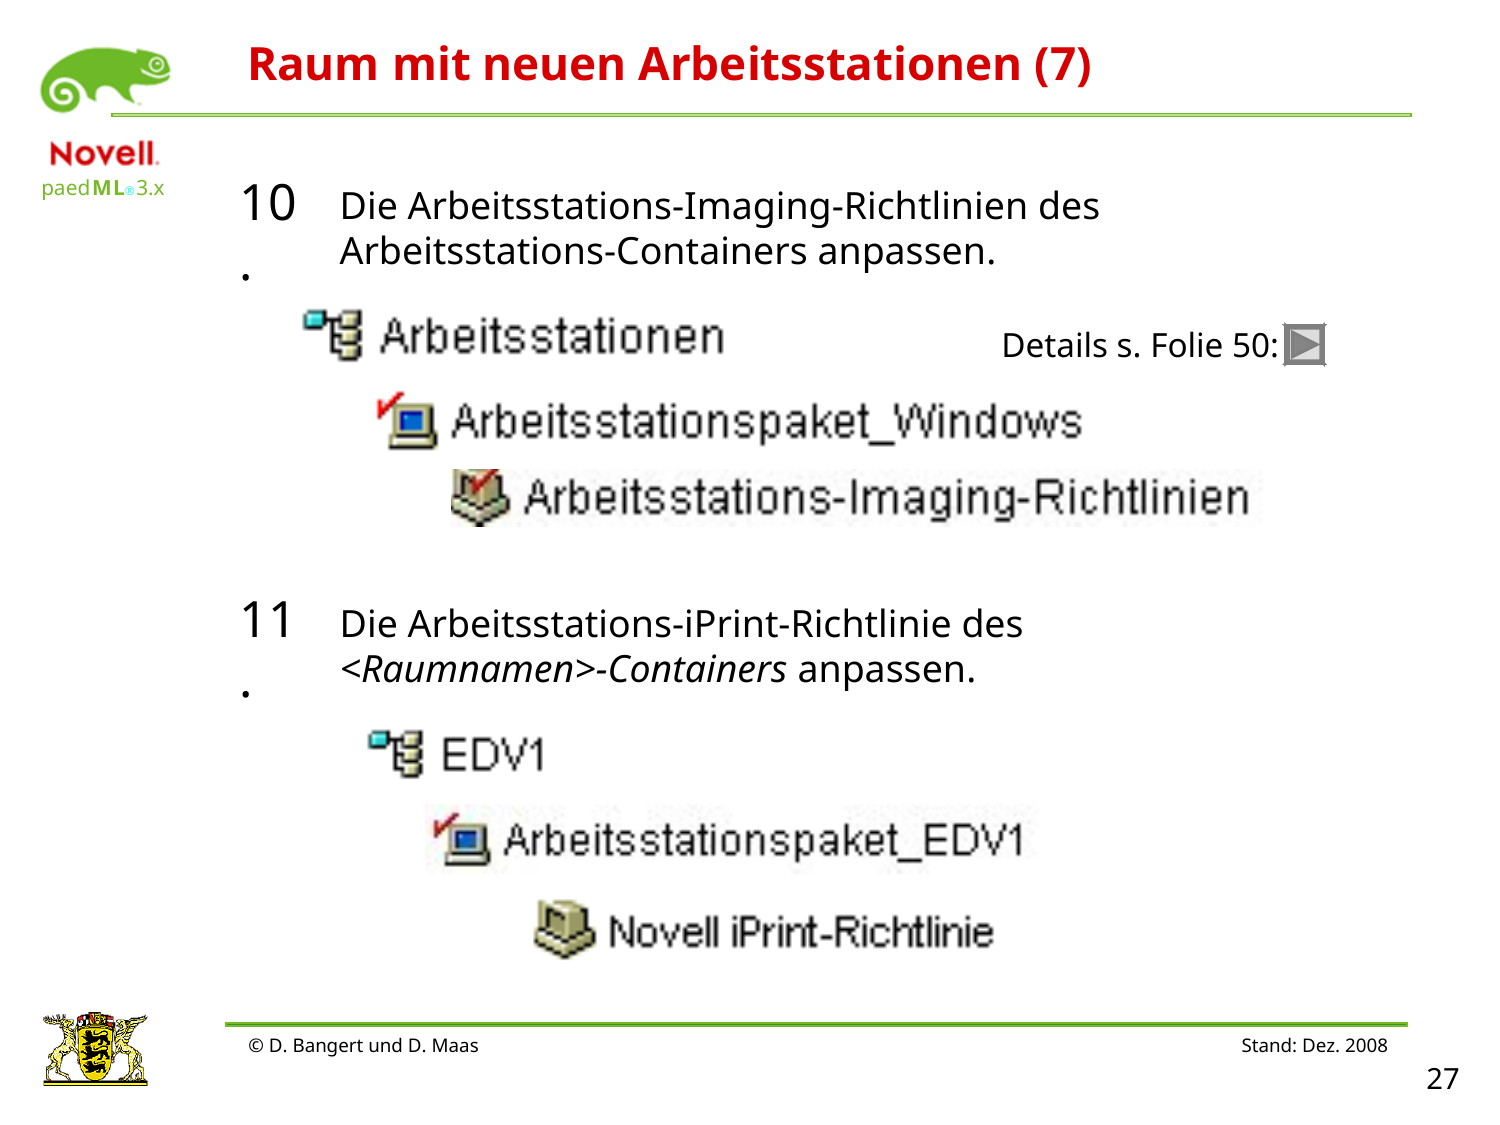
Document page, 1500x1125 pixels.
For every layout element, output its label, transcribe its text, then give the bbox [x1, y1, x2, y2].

picture [366, 721, 568, 790]
picture [425, 804, 1039, 874]
picture [26, 30, 184, 188]
text_box Die Arbeitsstations-Imaging-Richtlinien des Arbeitsstations-Containers anpassen. [325, 174, 1338, 281]
picture [297, 292, 747, 374]
text_box [1318, 325, 1324, 364]
picture [451, 469, 1290, 527]
text_box Die Arbeitsstations-iPrint-Richtlinie des <Raumnamen>-Containers anpassen. [325, 592, 1338, 698]
picture [368, 386, 1149, 462]
picture [532, 898, 1017, 964]
title Raum mit neuen Arbeitsstationen (7)‏ [232, 12, 1388, 113]
text_box 11. [224, 579, 325, 716]
text_box Details s. Folie 50: [986, 316, 1318, 372]
text_box 10. [224, 162, 325, 298]
picture [41, 1011, 148, 1088]
